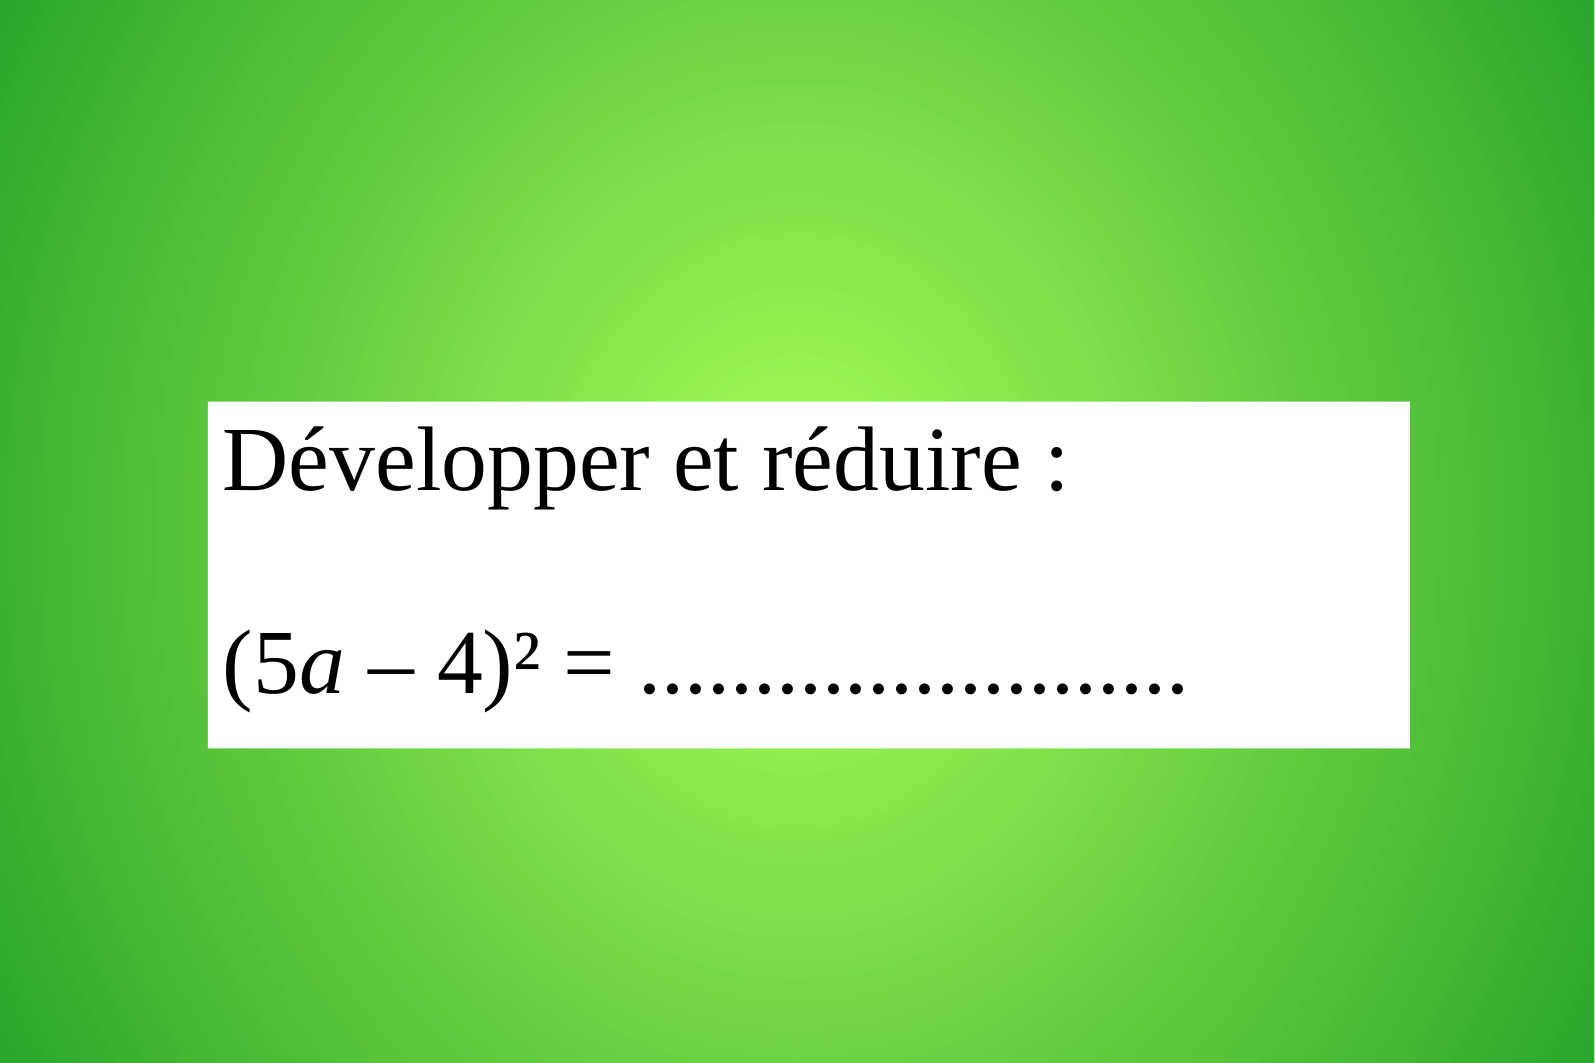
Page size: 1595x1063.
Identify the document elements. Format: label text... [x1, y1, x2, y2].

picture [0, 0, 1595, 1063]
text_box Développer et réduire : (5a – 4)² = ........................ [207, 401, 1410, 749]
